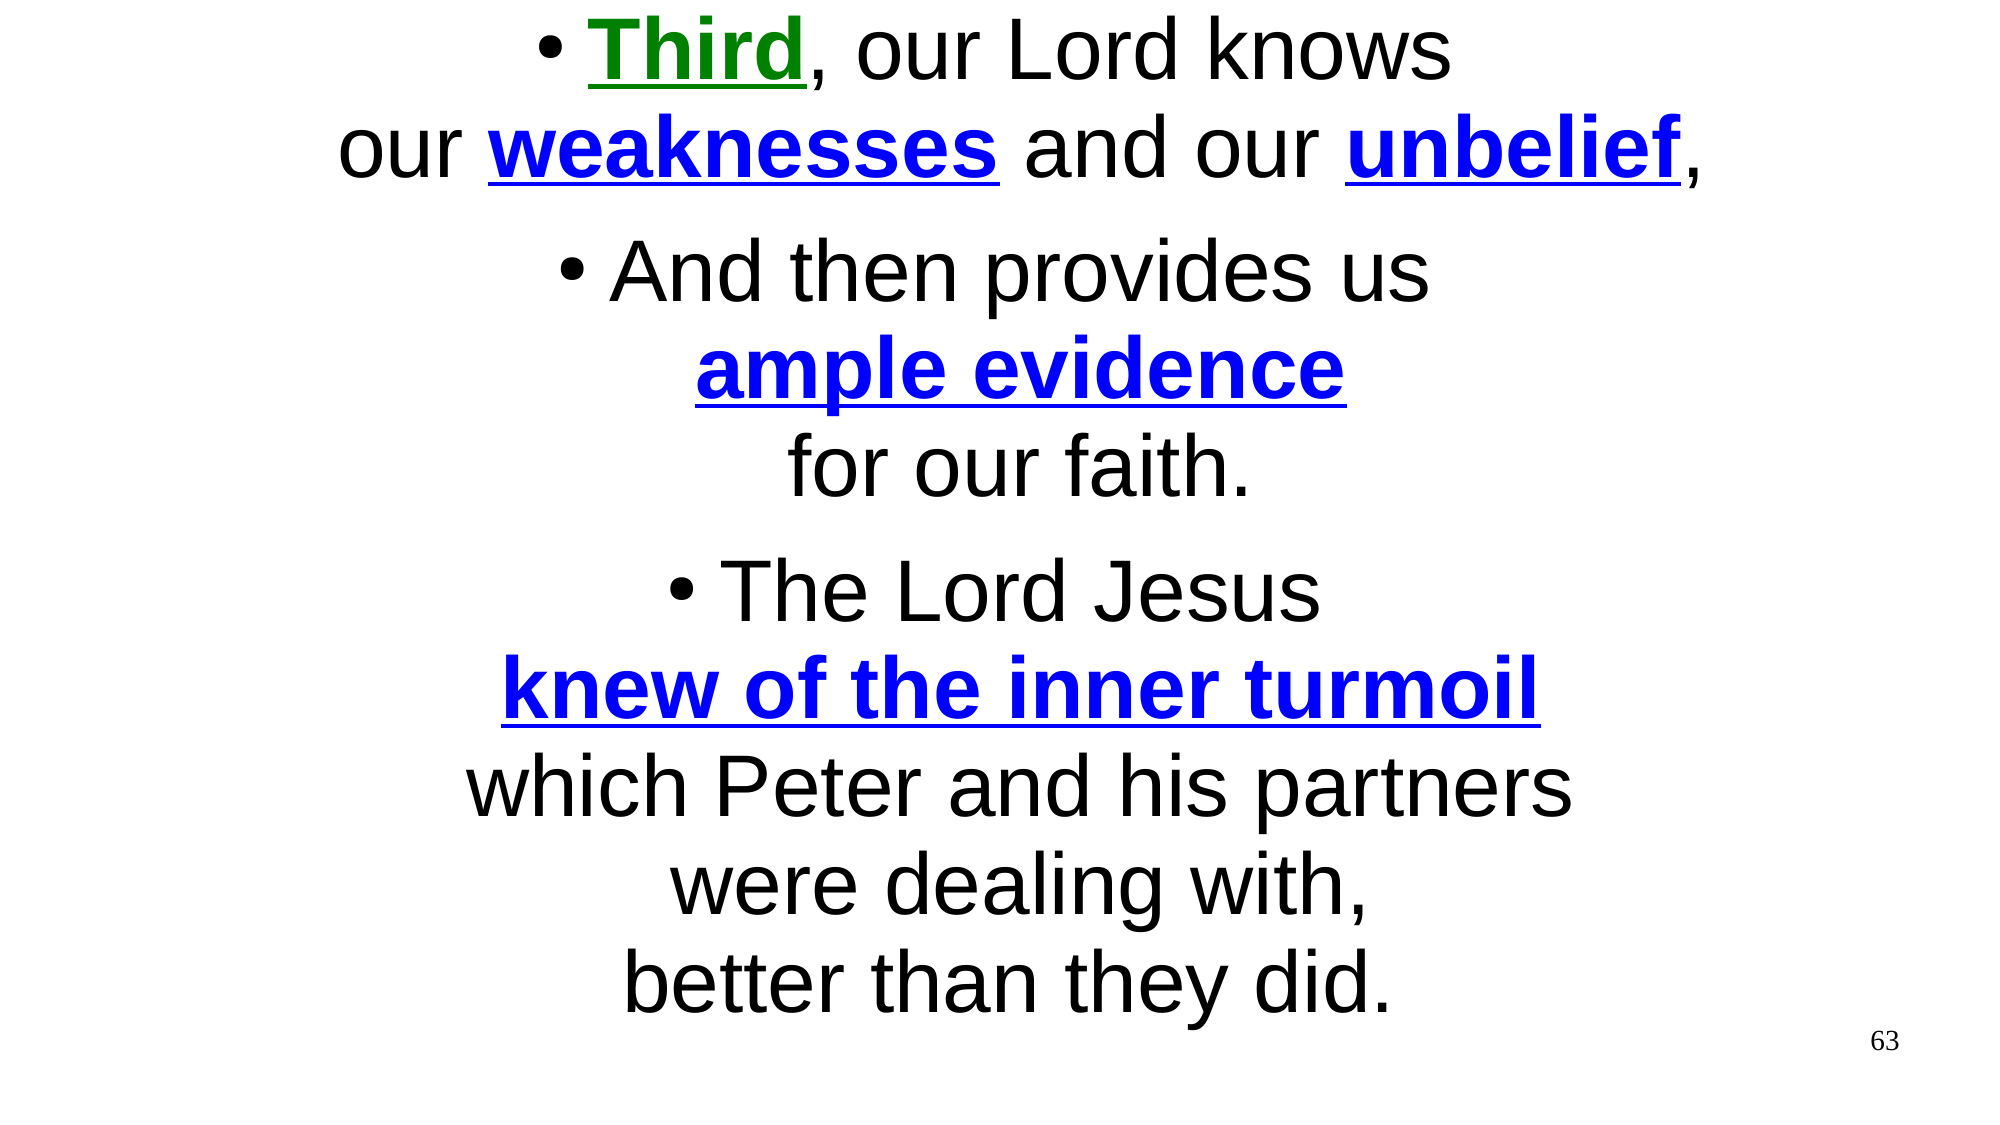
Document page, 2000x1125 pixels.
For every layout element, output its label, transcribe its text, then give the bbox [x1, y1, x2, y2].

list Third, our Lord knows our weaknesses and our unbelief, And then provides us ample evidence for our faith. The Lord Jesus knew of the inner turmoil which Peter and his partners were dealing with, better than they did. [0, 0, 1996, 1123]
